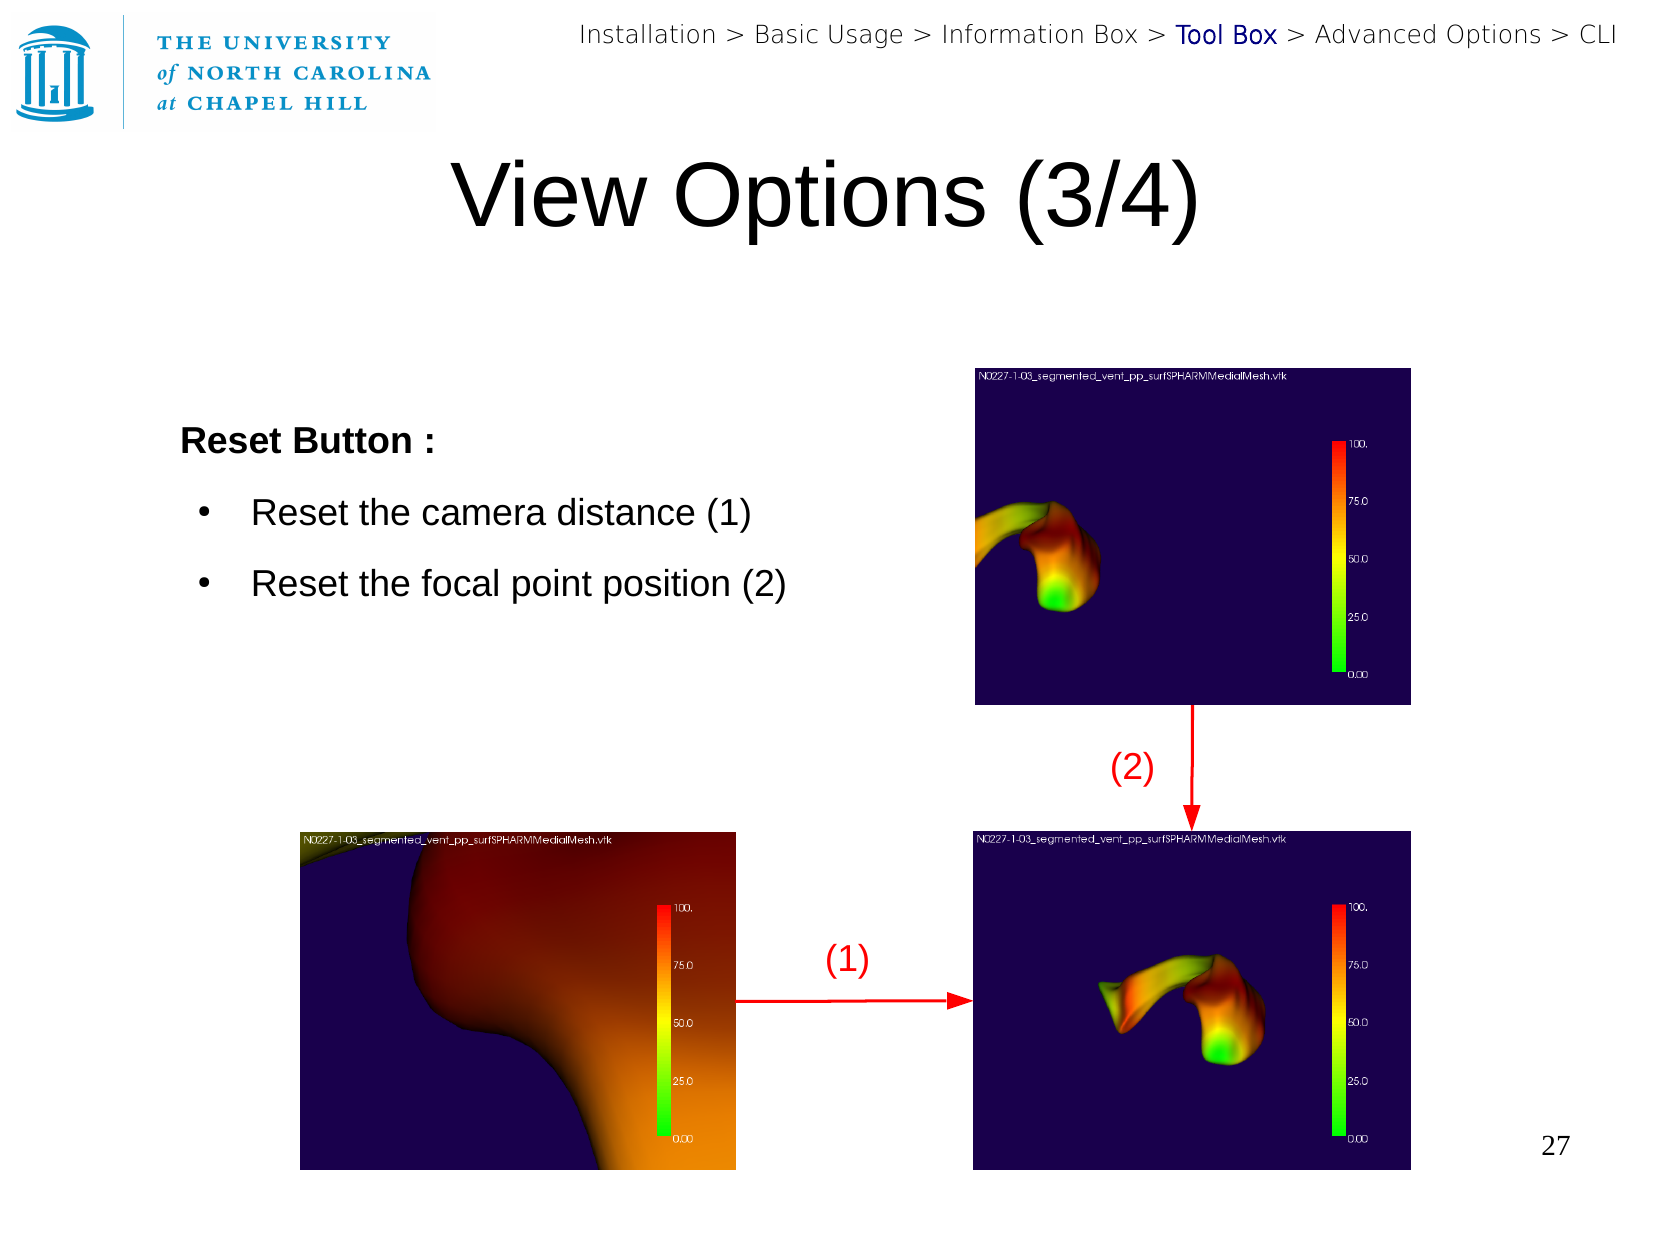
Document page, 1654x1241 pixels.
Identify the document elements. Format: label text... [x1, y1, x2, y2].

text_box (2) [1095, 738, 1171, 796]
text_box Installation > Basic Usage > Information Box > Tool Box > Advanced Options > CLI [564, 12, 1654, 58]
list Reset Button : Reset the camera distance (1) Reset the focal point position (2) [180, 420, 1111, 873]
text_box (1) [810, 930, 886, 987]
title View Options (3/4) [82, 90, 1571, 298]
picture [975, 368, 1411, 706]
picture [11, 12, 436, 132]
picture [973, 831, 1411, 1171]
picture [300, 832, 736, 1171]
